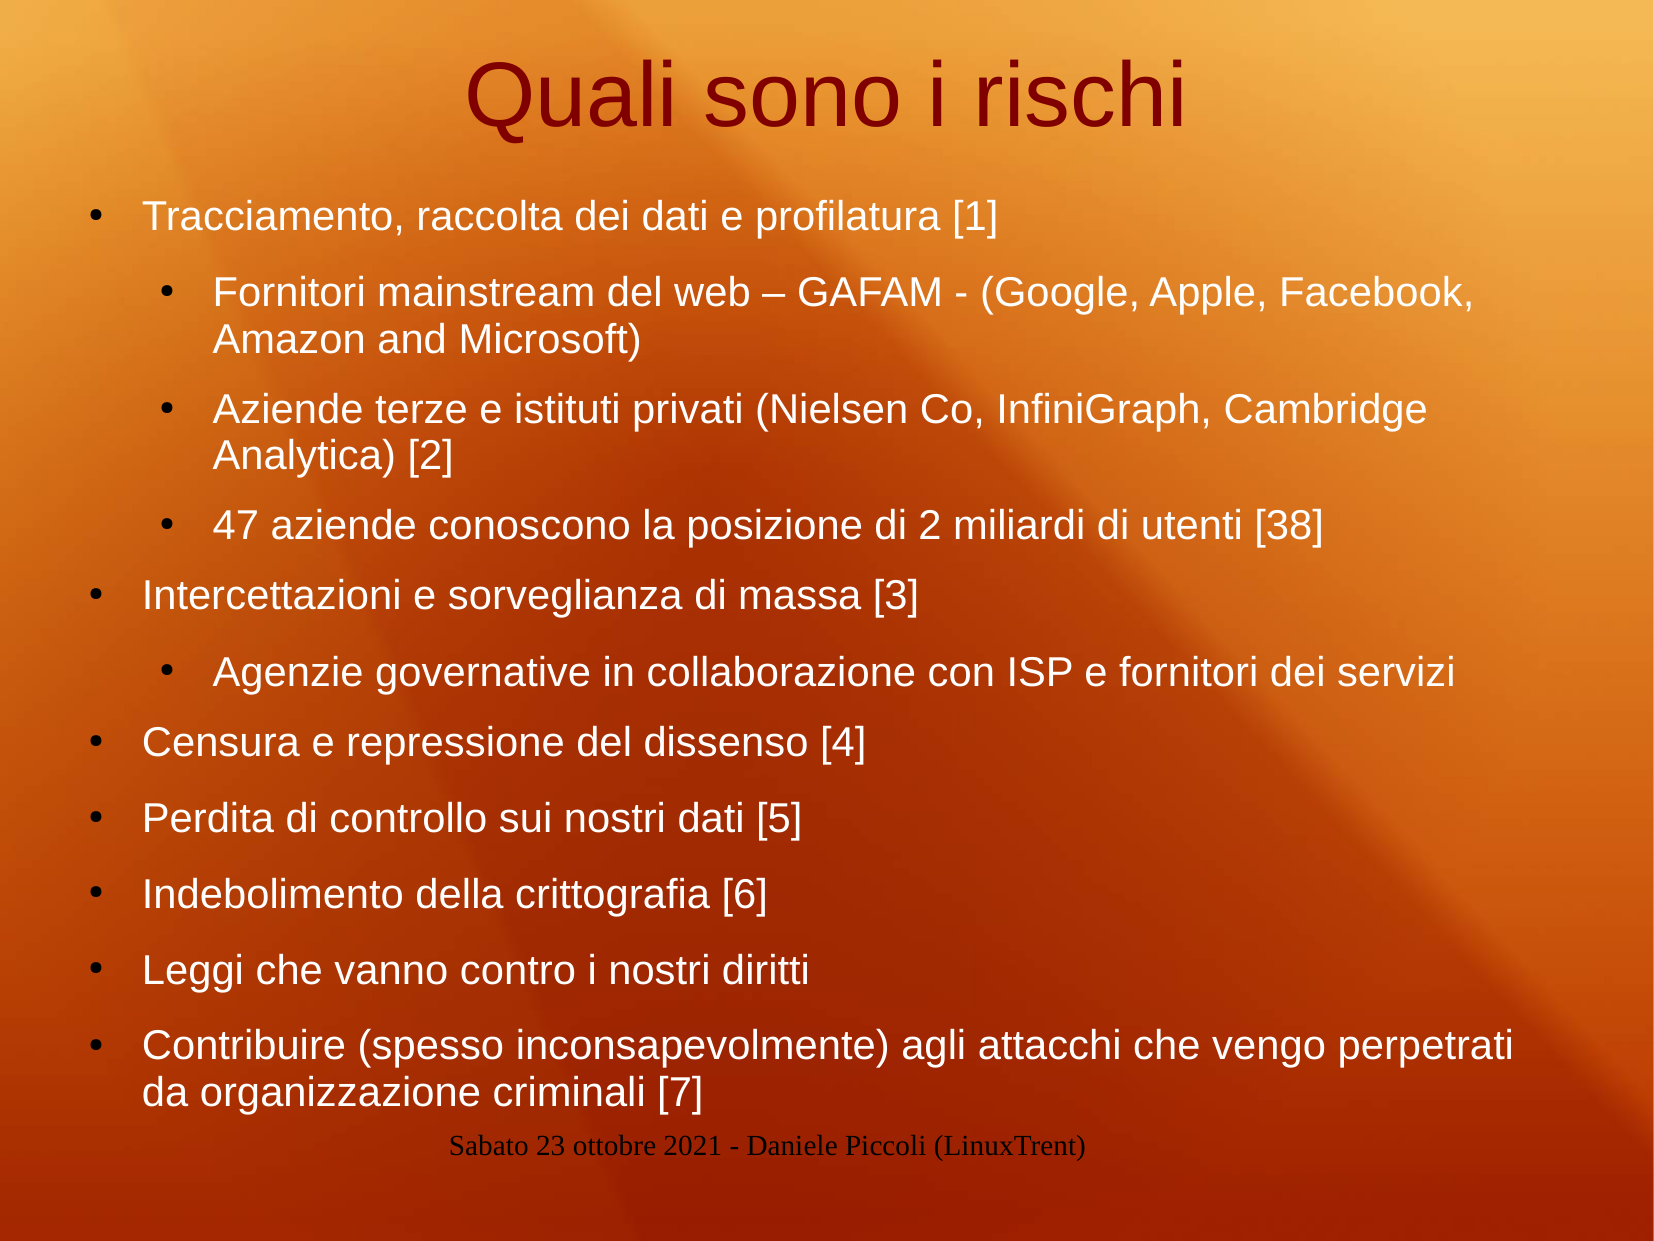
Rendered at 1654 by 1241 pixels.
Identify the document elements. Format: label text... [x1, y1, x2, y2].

picture [0, 0, 1654, 1241]
title Quali sono i rischi [82, 35, 1571, 154]
list Tracciamento, raccolta dei dati e profilatura [1] Fornitori mainstream del web – GAFAM - (Google, Apple, Facebook, Amazon and Microsoft) Aziende terze e istituti privati (Nielsen Co, InfiniGraph, Cambridge Analytica) [2] 47 aziende conoscono la posizione di 2 miliardi di utenti [38] Intercettazioni e sorveglianza di massa [3] Agenzie governative in collaborazione con ISP e fornitori dei servizi Censura e repressione del dissenso [4] Perdita di controllo sui nostri dati [5] Indebolimento della crittografia [6] Leggi che vanno contro i nostri diritti Contribuire (spesso inconsapevolmente) agli attacchi che vengo perpetrati da organizzazione criminali [7] [70, 192, 1560, 1116]
